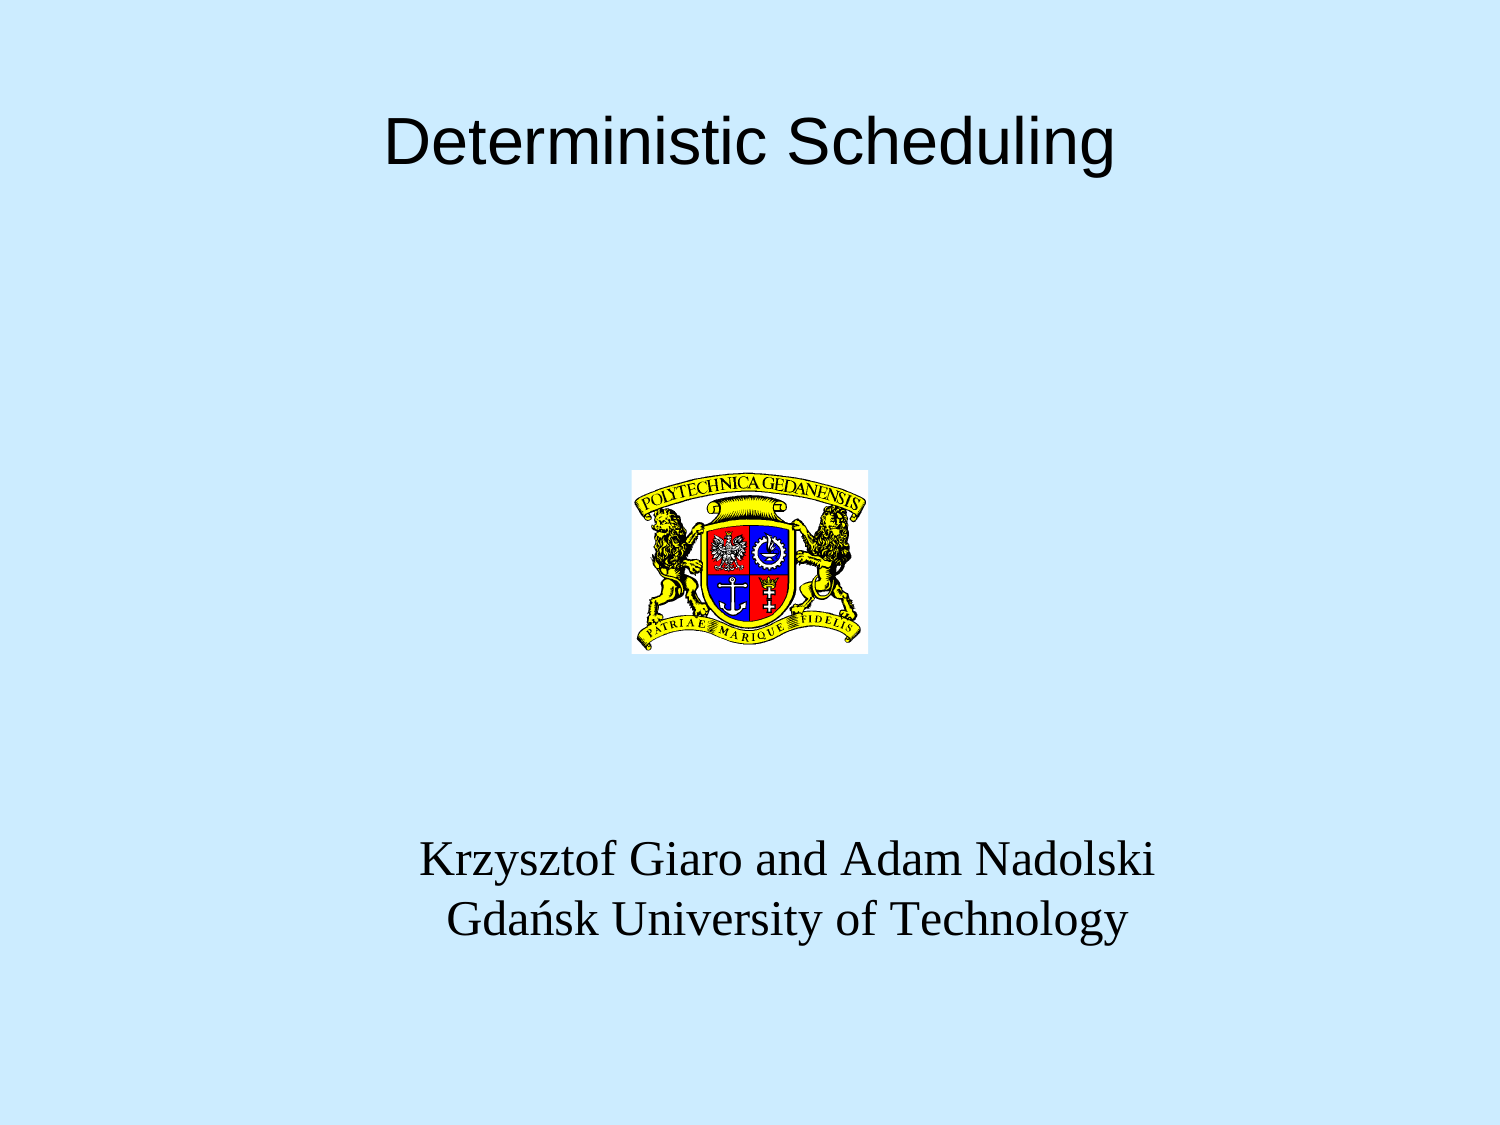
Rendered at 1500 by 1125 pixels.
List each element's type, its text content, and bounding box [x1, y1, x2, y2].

chart [631, 470, 869, 655]
title Deterministic Scheduling [0, 24, 1500, 250]
text_box Krzysztof Giaro and Adam Nadolski Gdańsk University of Technology [0, 817, 1500, 954]
